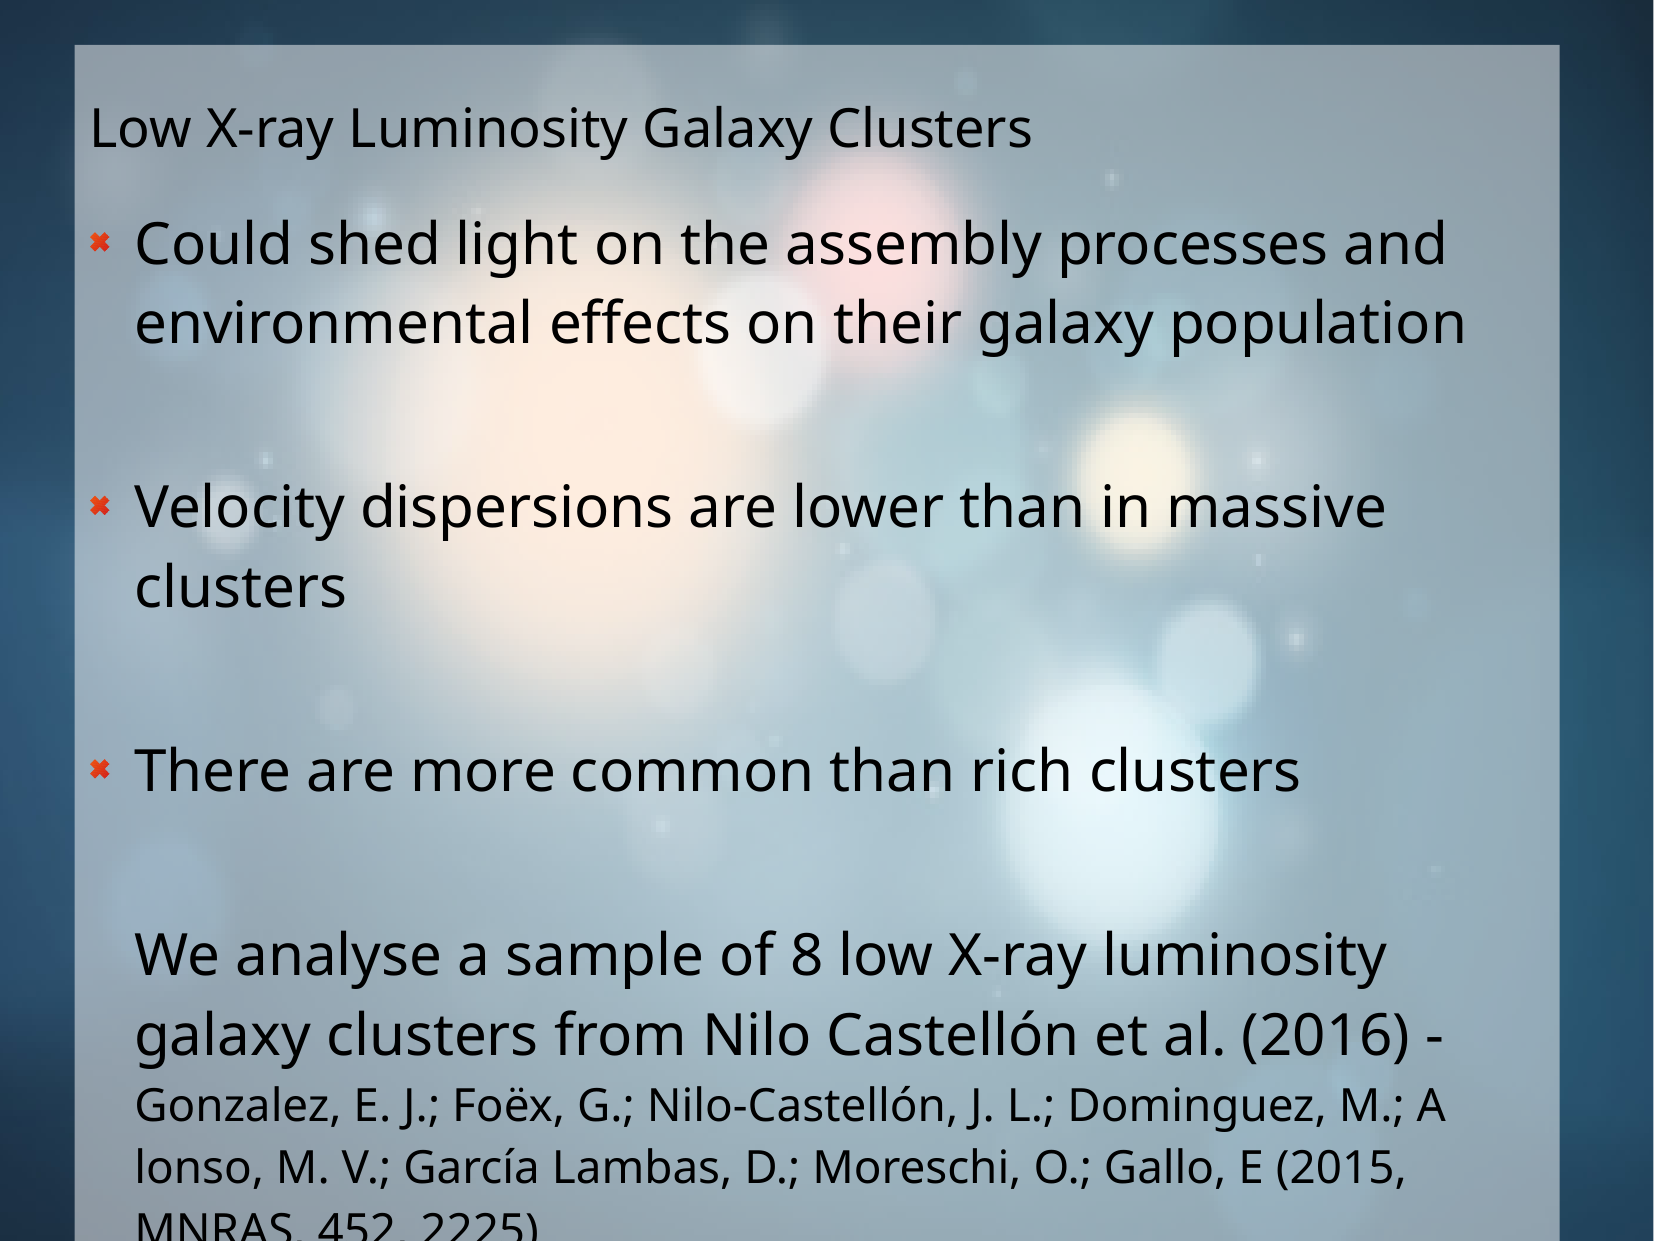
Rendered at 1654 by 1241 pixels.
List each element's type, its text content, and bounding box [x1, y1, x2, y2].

text_box Low X-ray Luminosity Galaxy Clusters Could shed light on the assembly processes and environmental effects on their galaxy population Velocity dispersions are lower than in massive clusters There are more common than rich clusters We analyse a sample of 8 low X-ray luminosity galaxy clusters from Nilo Castellón et al. (2016) - Gonzalez, E. J.; Foëx, G.; Nilo-Castellón, J. L.; Dominguez, M.; A lonso, M. V.; García Lambas, D.; Moreschi, O.; Gallo, E (2015, MNRAS, 452, 2225) [74, 44, 1560, 1182]
picture [0, 0, 1654, 1241]
